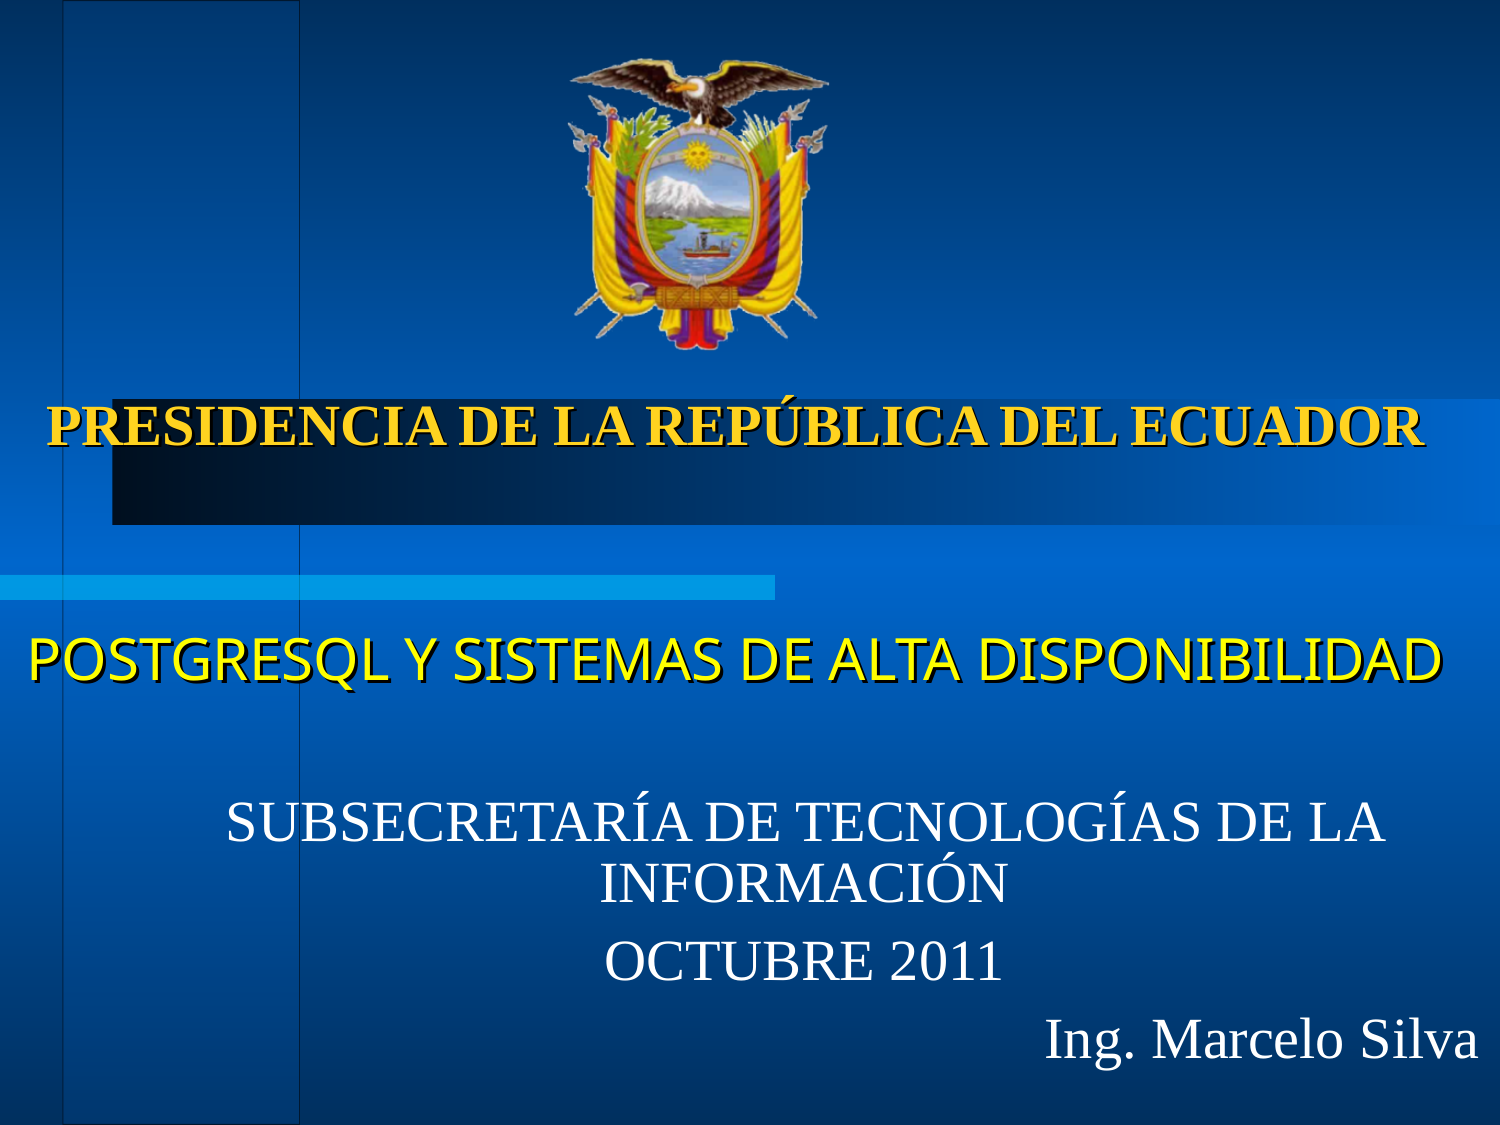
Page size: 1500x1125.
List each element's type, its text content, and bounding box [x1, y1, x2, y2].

title PRESIDENCIA DE LA REPÚBLICA DEL ECUADOR POSTGRESQL Y SISTEMAS DE ALTA DISPONIBILIDAD [0, 3, 1471, 1106]
subtitle SUBSECRETARÍA DE TECNOLOGÍAS DE LA INFORMACIÓN OCTUBRE 2011 Ing. Marcelo Silva [39, 703, 1495, 1079]
picture [561, 55, 835, 355]
